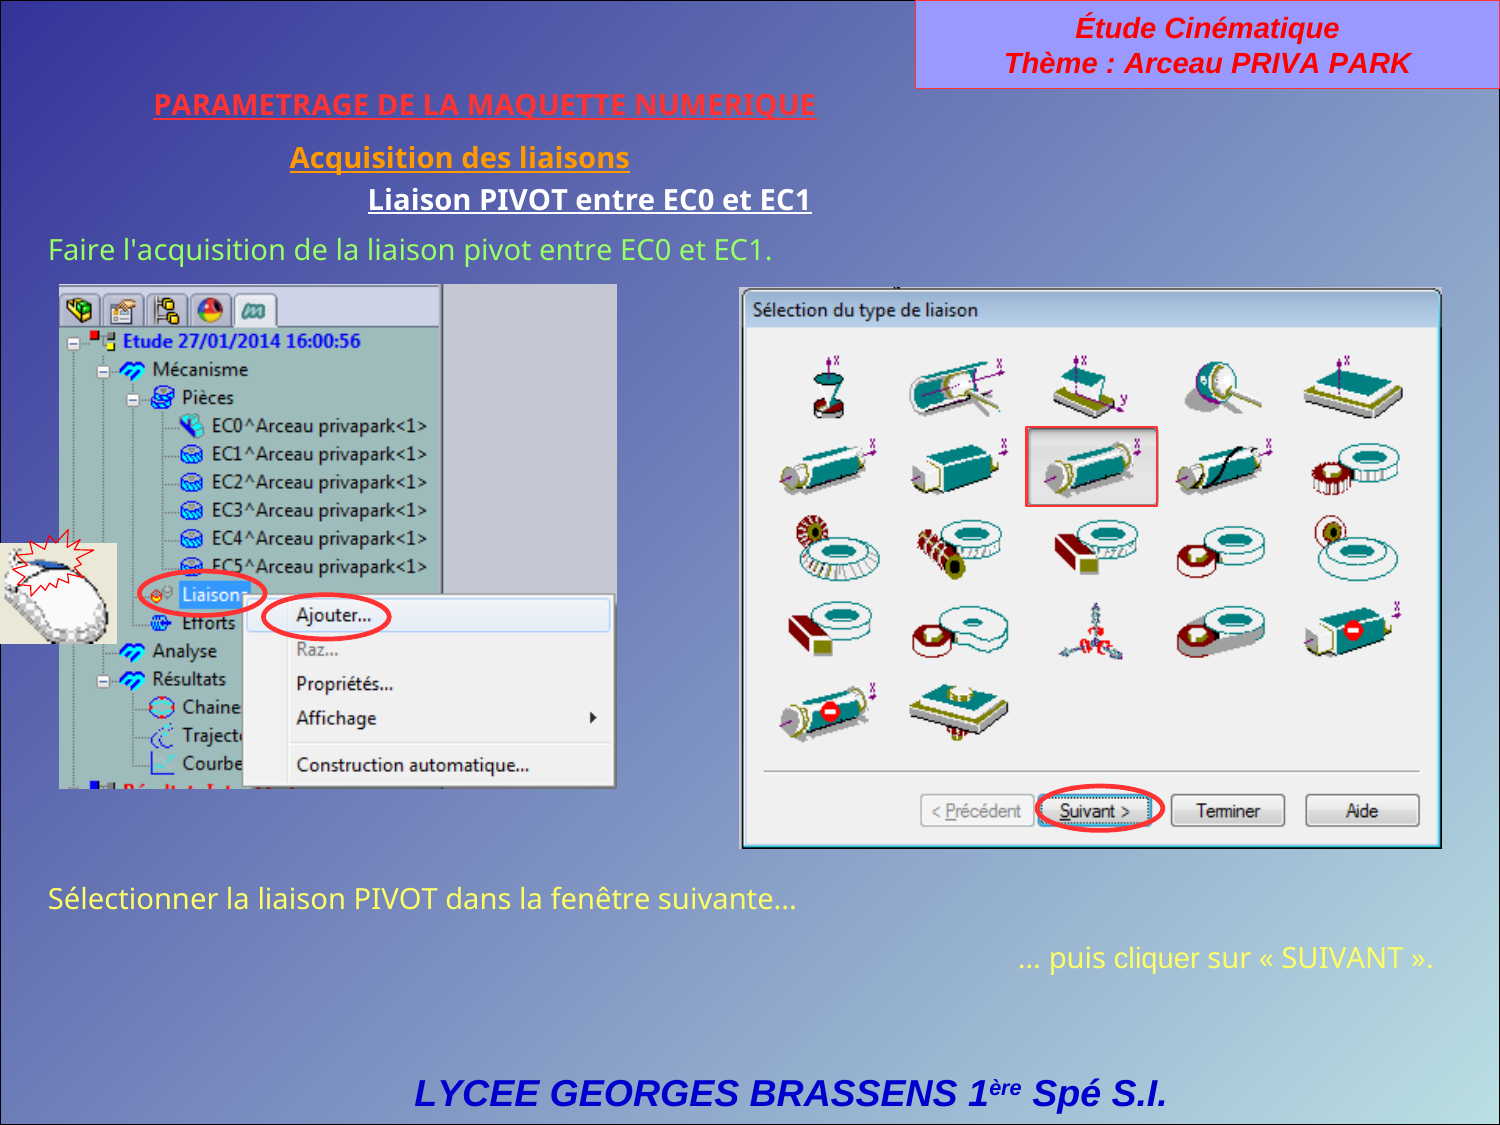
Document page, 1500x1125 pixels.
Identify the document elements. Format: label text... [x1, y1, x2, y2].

text_box PARAMETRAGE DE LA MAQUETTE NUMERIQUE [138, 78, 832, 129]
text_box Liaison PIVOT entre EC0 et EC1 [352, 173, 827, 224]
picture [0, 284, 617, 789]
text_box Sélectionner la liaison PIVOT dans la fenêtre suivante... [33, 872, 1449, 924]
picture [739, 287, 1442, 849]
text_box … puis cliquer sur « SUIVANT ». [33, 931, 1449, 983]
picture [16, 533, 88, 593]
text_box Acquisition des liaisons [274, 131, 646, 183]
text_box Faire l'acquisition de la liaison pivot entre EC0 et EC1. [33, 223, 1449, 274]
